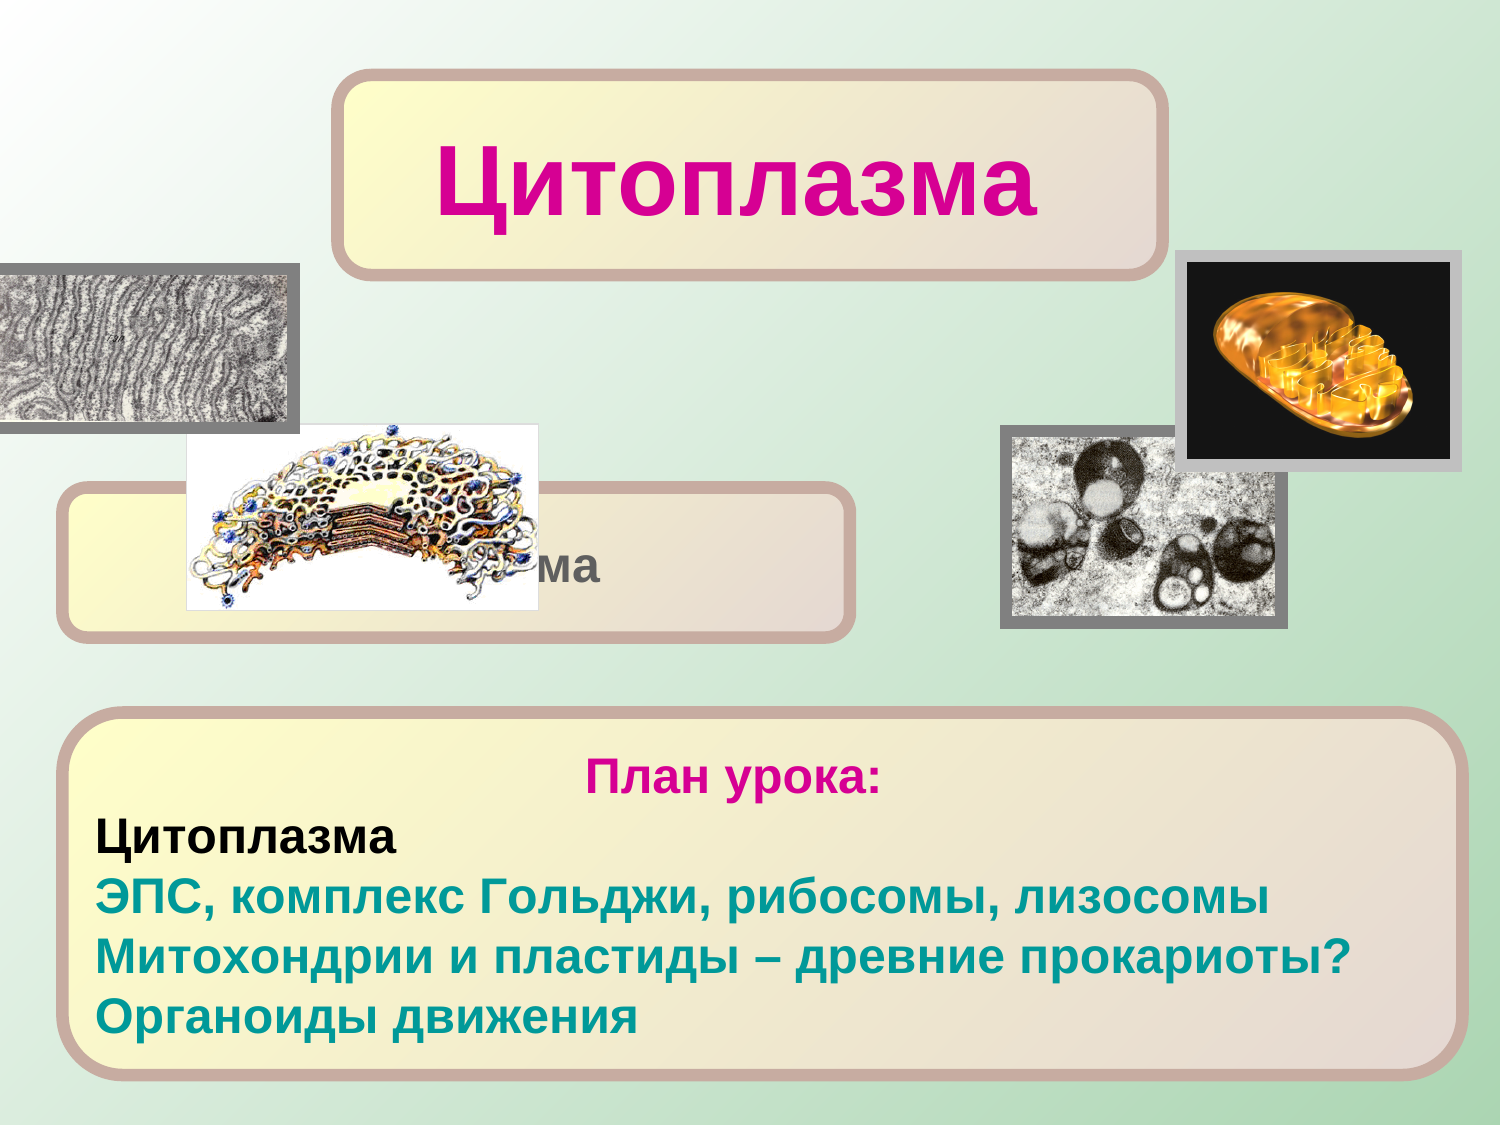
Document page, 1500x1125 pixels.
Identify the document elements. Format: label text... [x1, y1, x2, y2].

picture [1012, 437, 1276, 617]
picture [0, 275, 288, 422]
text_box Цитоплазма [62, 487, 850, 638]
picture [187, 425, 538, 610]
picture [1187, 262, 1450, 460]
text_box Цитоплазма [337, 74, 1163, 276]
text_box План урока: Цитоплазма ЭПС, комплекс Гольджи, рибосомы, лизосомы Митохондрии и пластиды – древние прокариоты? Органоиды движения [62, 712, 1463, 1076]
